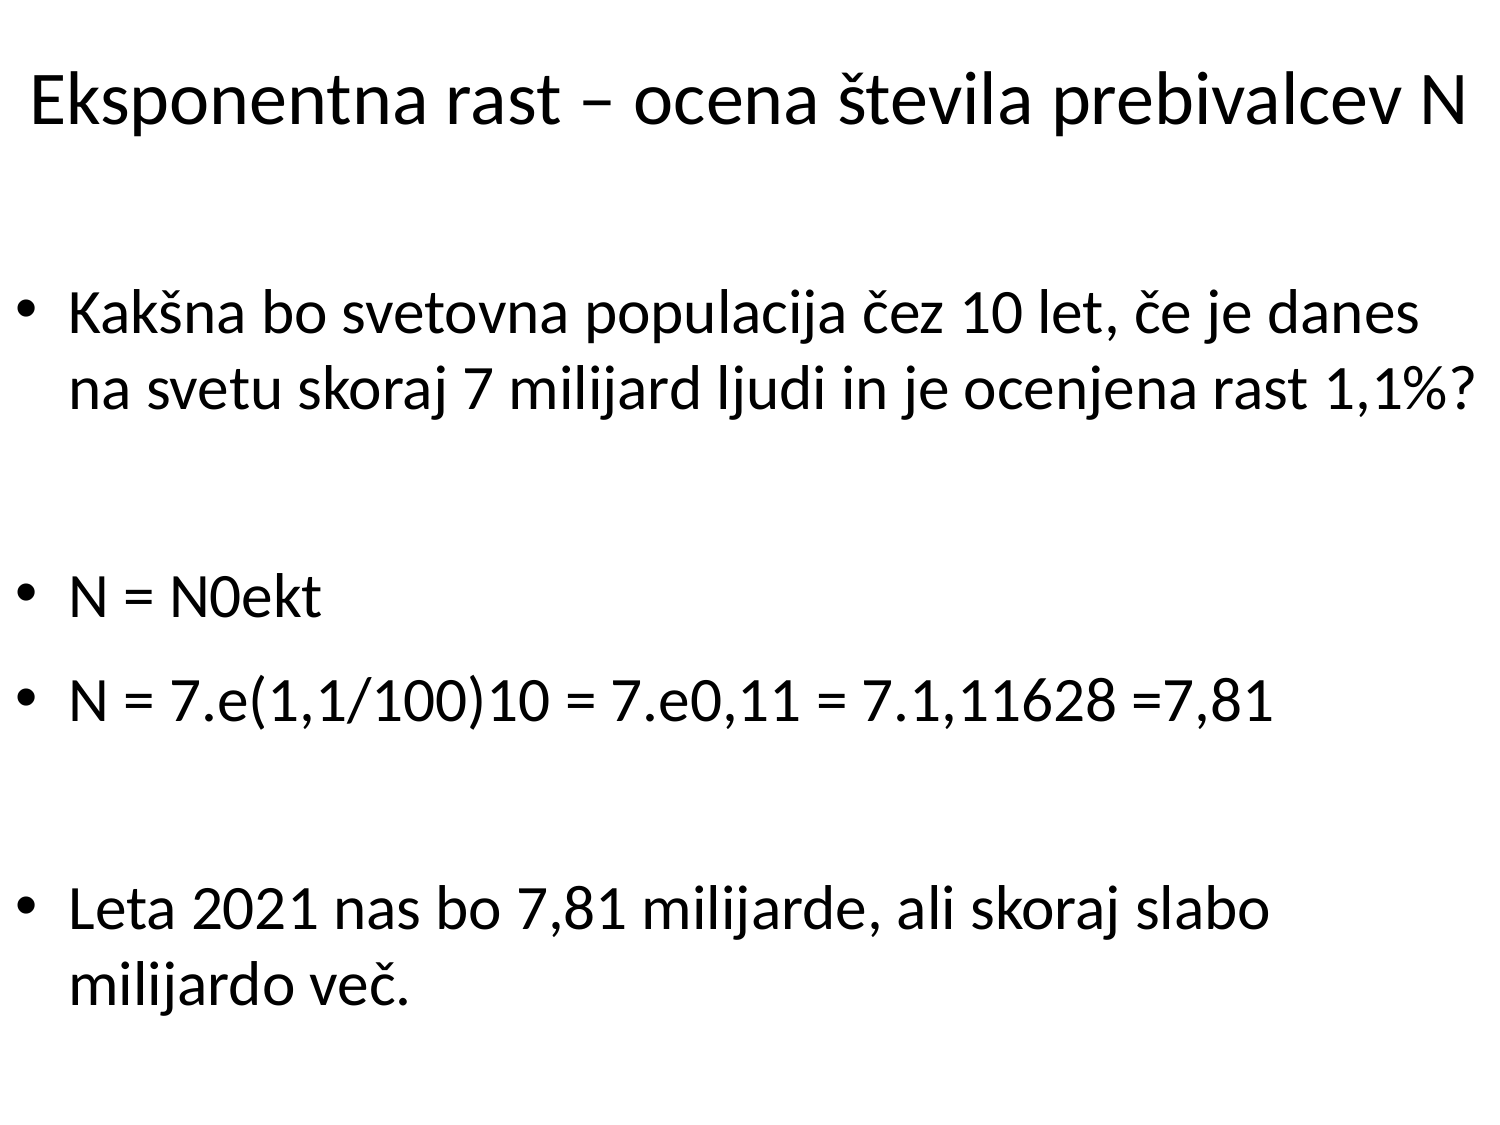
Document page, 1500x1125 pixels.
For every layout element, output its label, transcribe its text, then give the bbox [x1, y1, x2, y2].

title Eksponentna rast – ocena števila prebivalcev N [0, 0, 1500, 188]
list Kakšna bo svetovna populacija čez 10 let, če je danes na svetu skoraj 7 milijard ljudi in je ocenjena rast 1,1%? N = N0ekt N = 7.e(1,1/100)10 = 7.e0,11 = 7.1,11628 =7,81 Leta 2021 nas bo 7,81 milijarde, ali skoraj slabo milijardo več. [0, 262, 1500, 1094]
